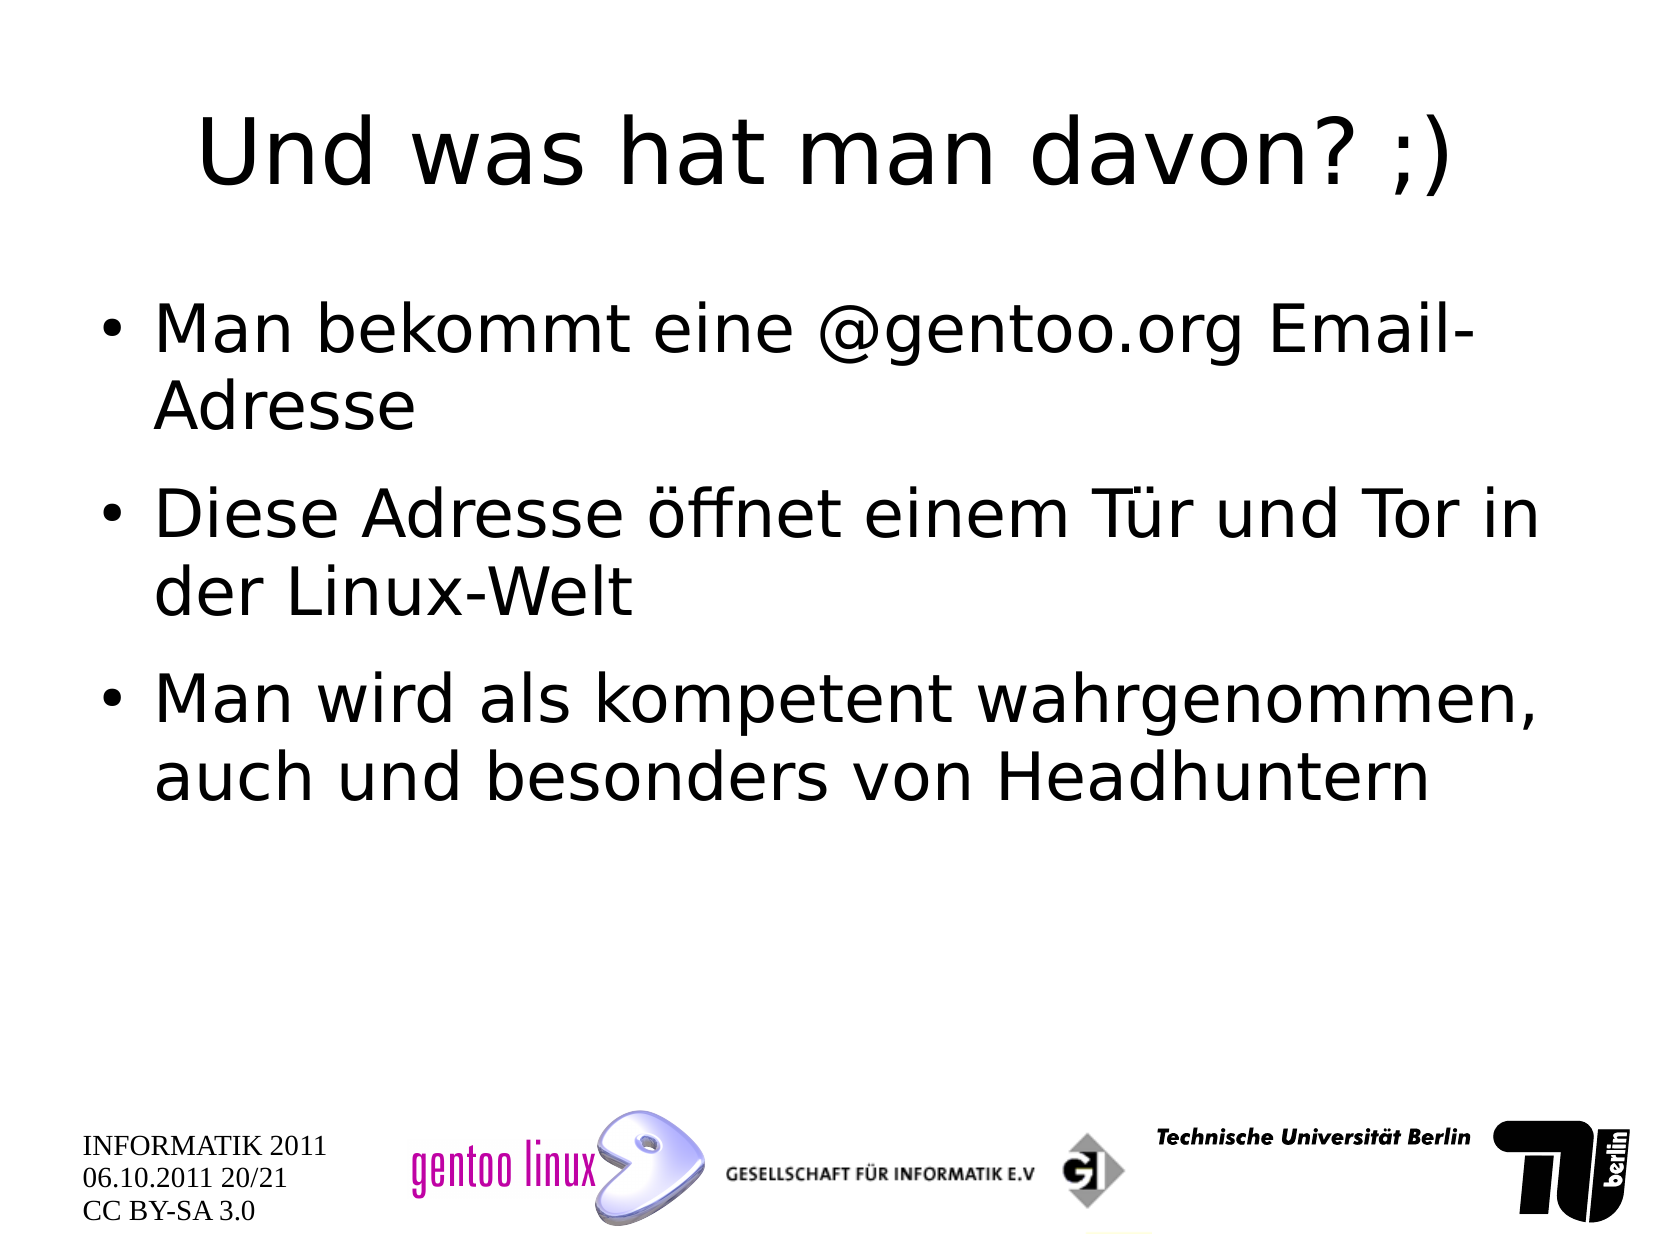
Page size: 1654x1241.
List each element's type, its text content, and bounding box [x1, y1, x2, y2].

list Man bekommt eine @gentoo.org Email-Adresse Diese Adresse öffnet einem Tür und Tor in der Linux-Welt Man wird als kompetent wahrgenommen, auch und besonders von Headhuntern [82, 290, 1571, 1109]
title Und was hat man davon? ;) [82, 49, 1571, 257]
picture [407, 1109, 708, 1230]
picture [726, 1109, 1152, 1234]
